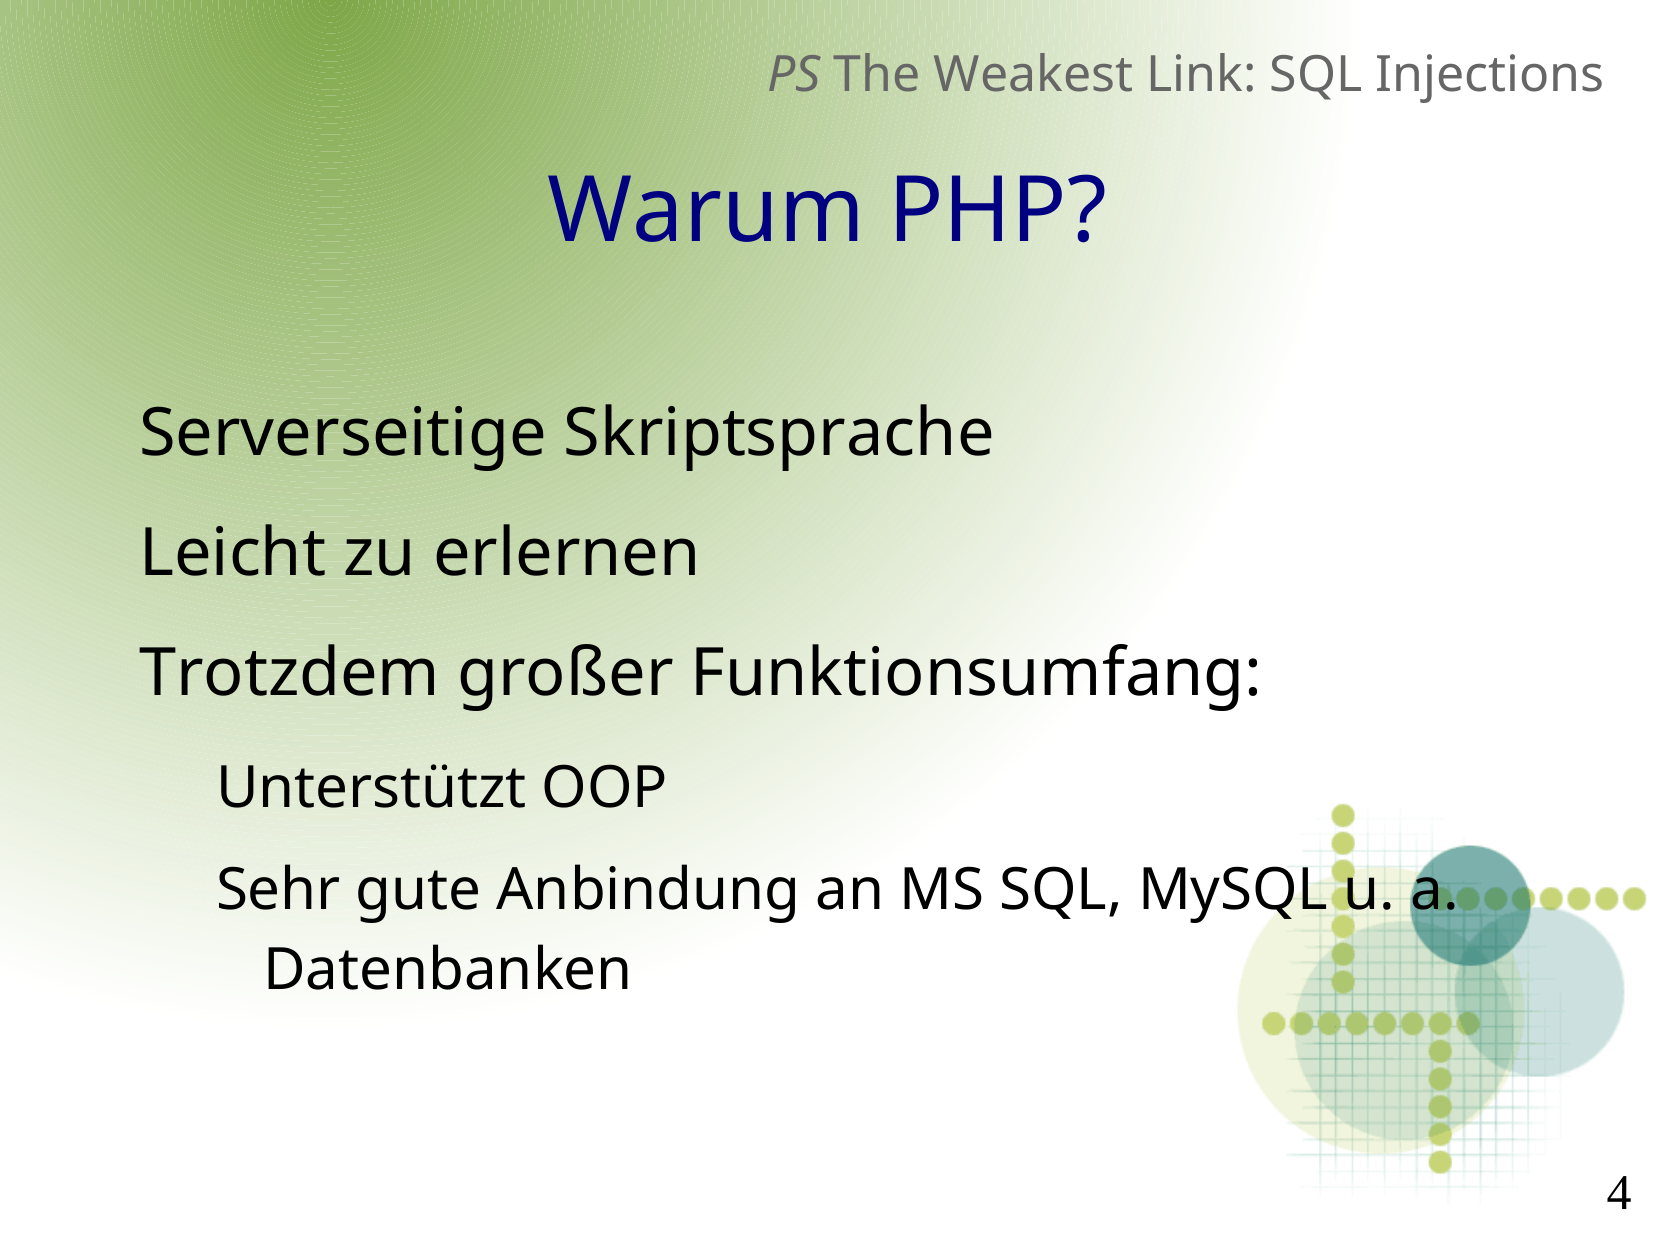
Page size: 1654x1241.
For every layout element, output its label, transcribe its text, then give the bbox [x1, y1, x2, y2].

picture [1224, 792, 1654, 1211]
list Serverseitige Skriptsprache Leicht zu erlernen Trotzdem großer Funktionsumfang: Unterstützt OOP Sehr gute Anbindung an MS SQL, MySQL u. a. Datenbanken [121, 383, 1534, 1127]
title Warum PHP? [121, 102, 1534, 311]
